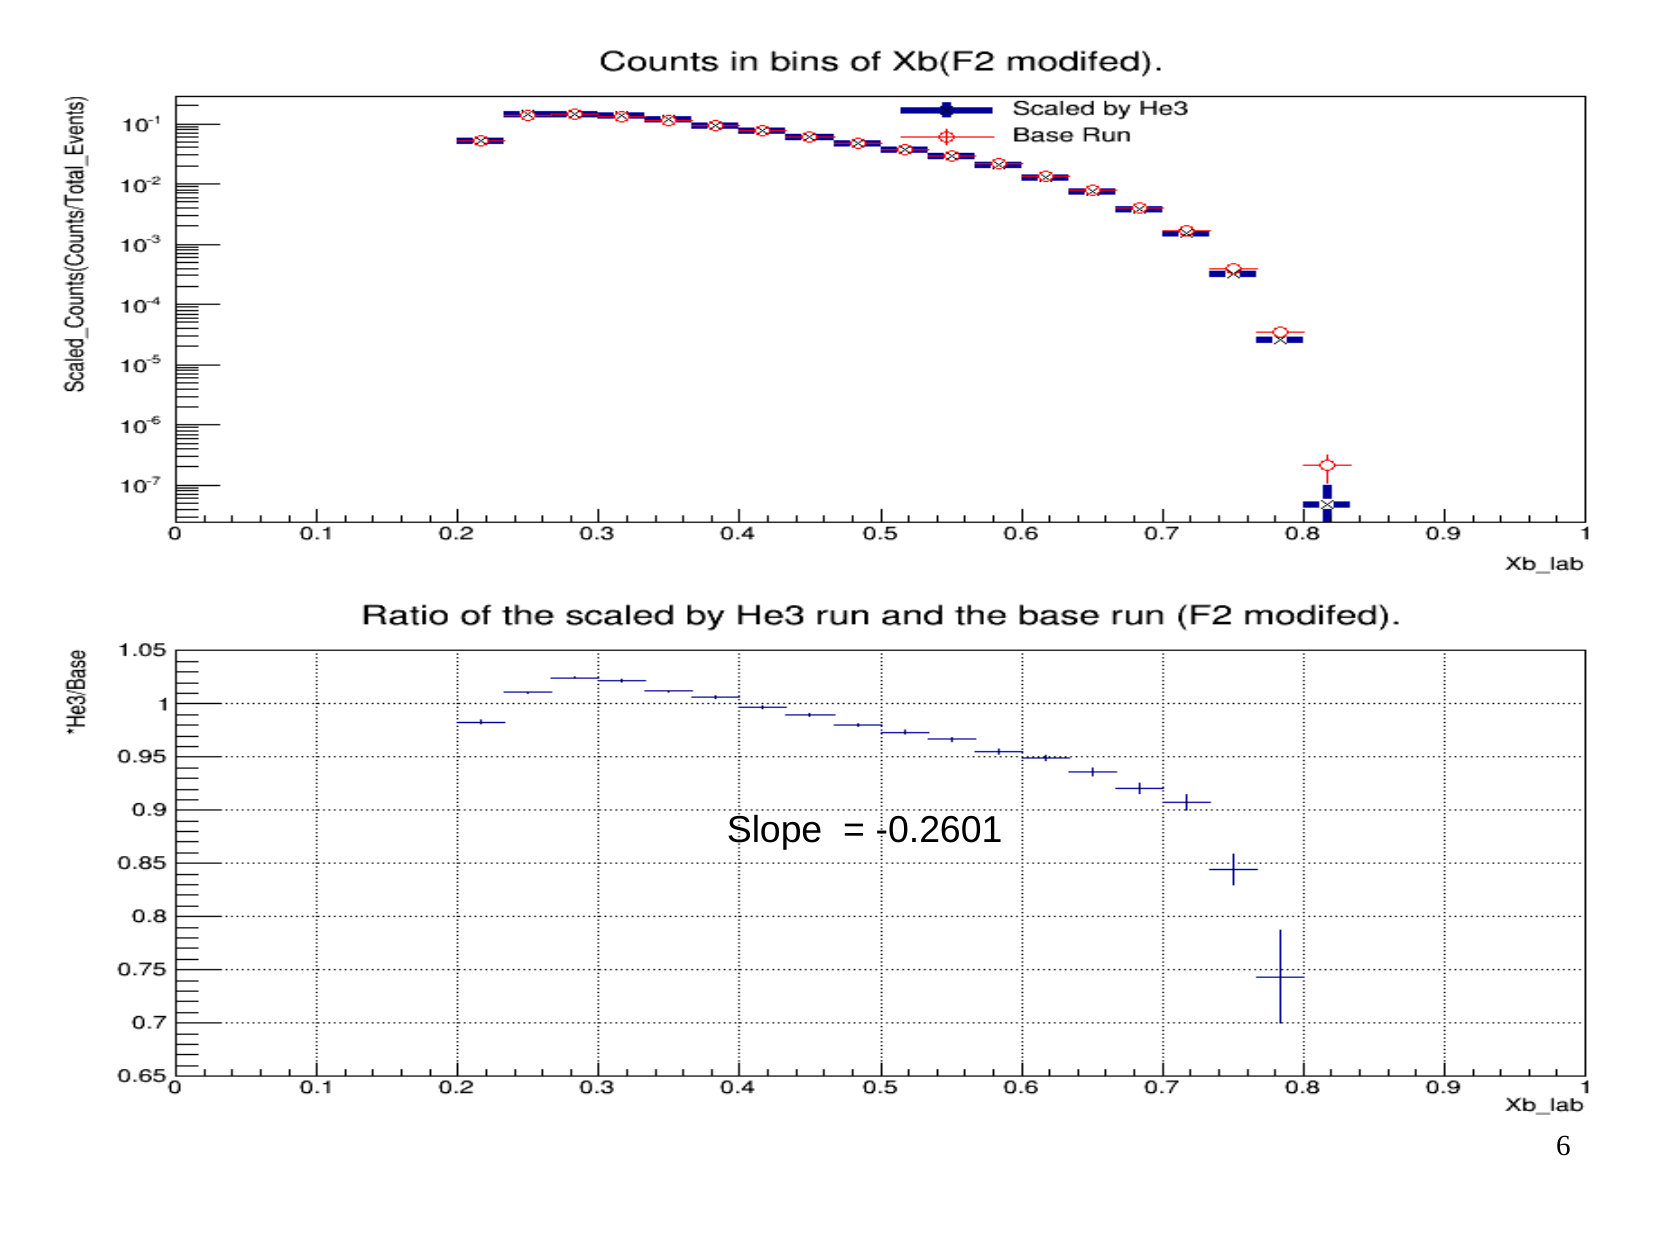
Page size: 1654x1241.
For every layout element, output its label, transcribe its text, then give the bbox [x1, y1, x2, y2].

text_box Slope = -0.2601 [712, 801, 1066, 901]
picture [60, 44, 1621, 1126]
